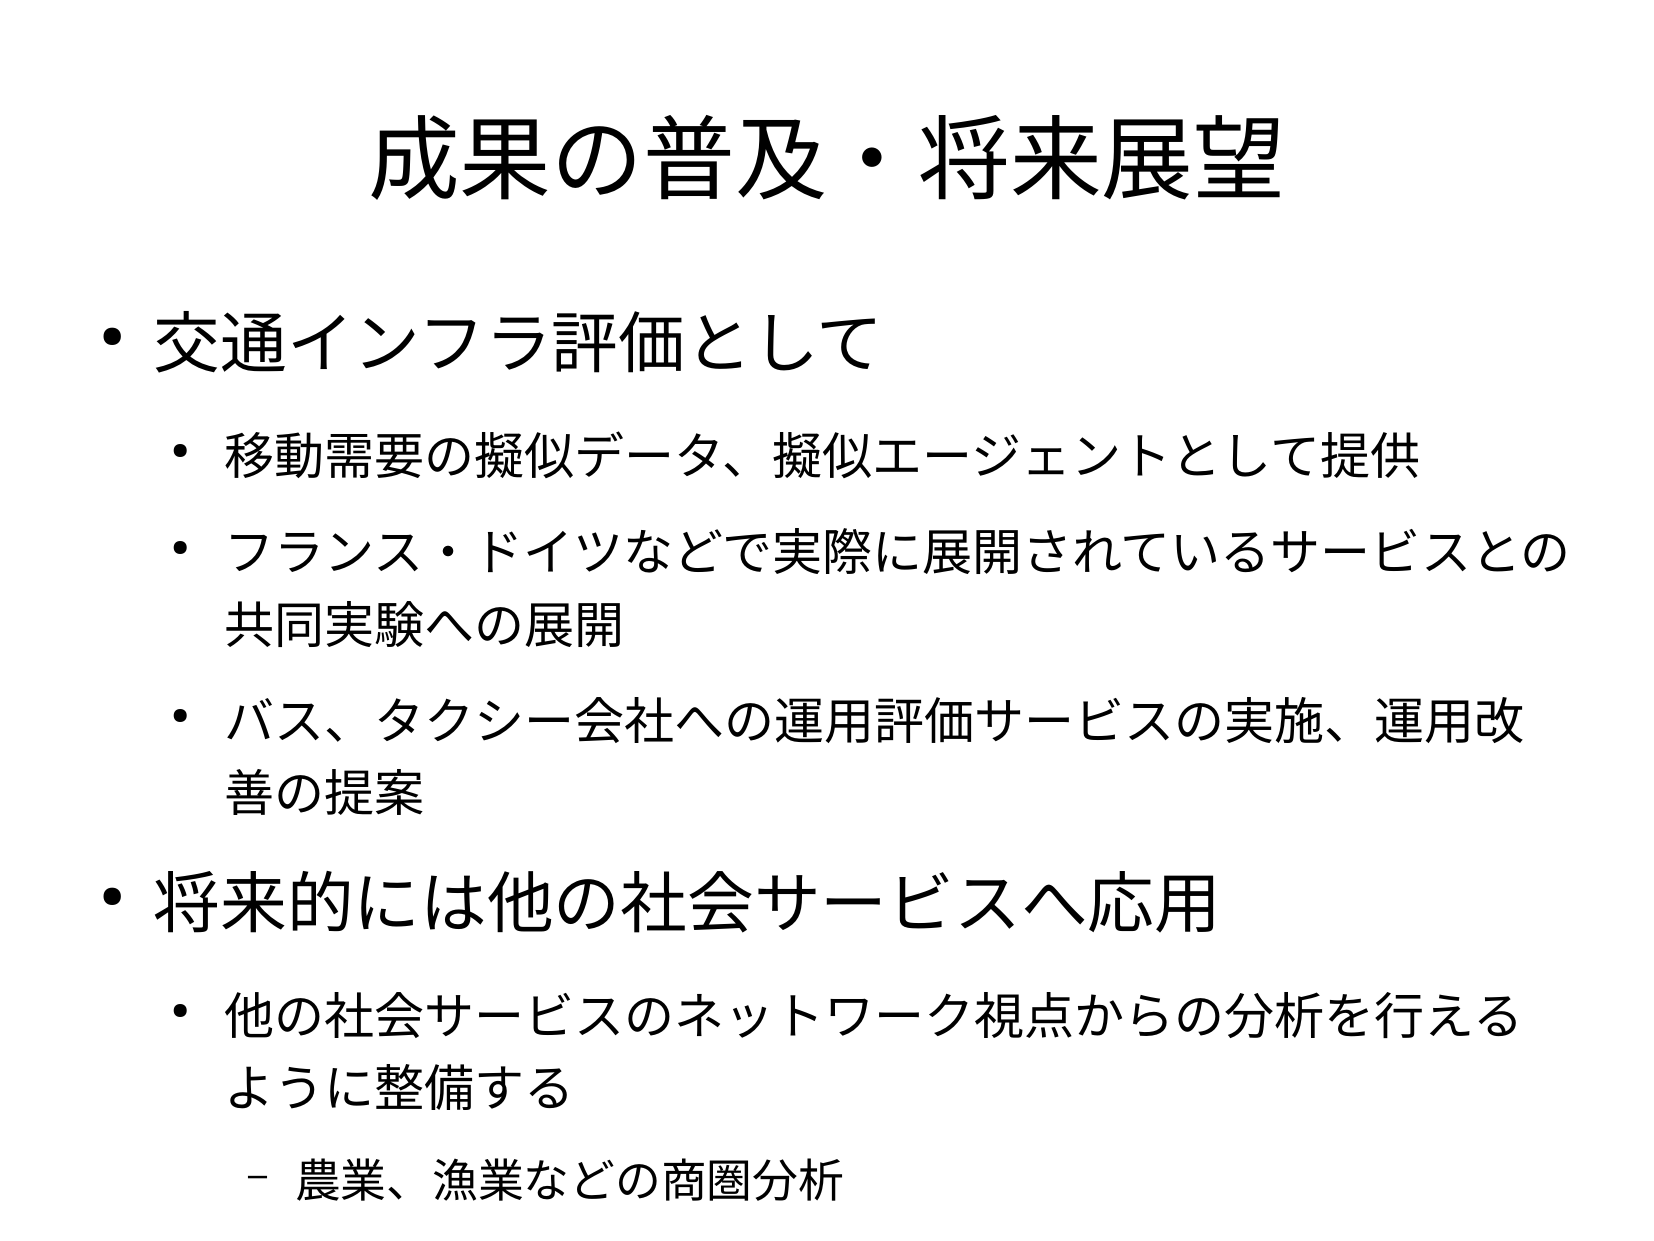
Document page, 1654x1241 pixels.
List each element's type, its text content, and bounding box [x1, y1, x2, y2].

title 成果の普及・将来展望 [82, 56, 1571, 250]
list 交通インフラ評価として 移動需要の擬似データ、擬似エージェントとして提供 フランス・ドイツなどで実際に展開されているサービスとの共同実験への展開 バス、タクシー会社への運用評価サービスの実施、運用改善の提案 将来的には他の社会サービスへ応用 他の社会サービスのネットワーク視点からの分析を行えるように整備する 農業、漁業などの商圏分析 健康や防犯などを考慮した安心・安全社会の実現に寄与 [82, 290, 1571, 1094]
